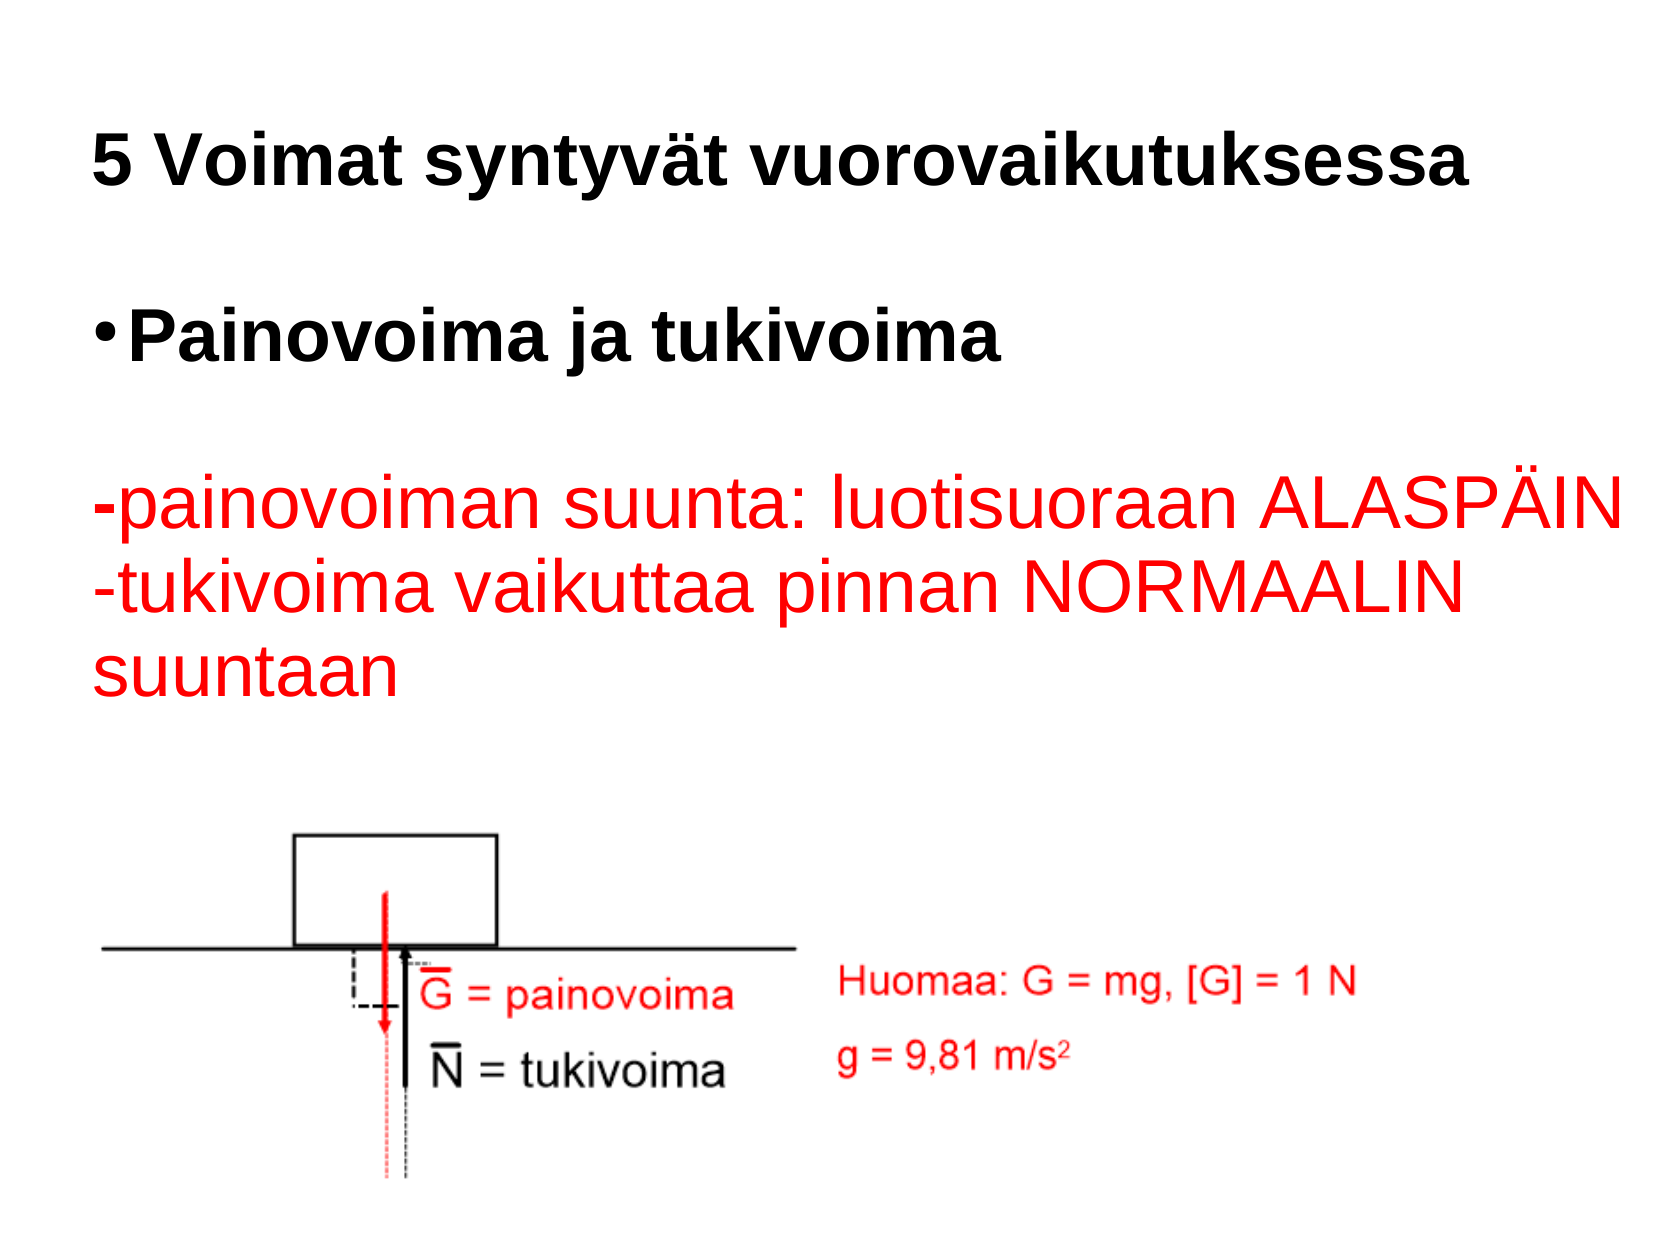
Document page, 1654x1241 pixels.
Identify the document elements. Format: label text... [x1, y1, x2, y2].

picture [70, 767, 1583, 1208]
text_box 5 Voimat syntyvät vuorovaikutuksessa [76, 106, 1654, 625]
text_box Painovoima ja tukivoima -painovoiman suunta: luotisuoraan ALASPÄIN -tukivoima vaikuttaa pinnan NORMAALIN suuntaan [77, 287, 1642, 721]
